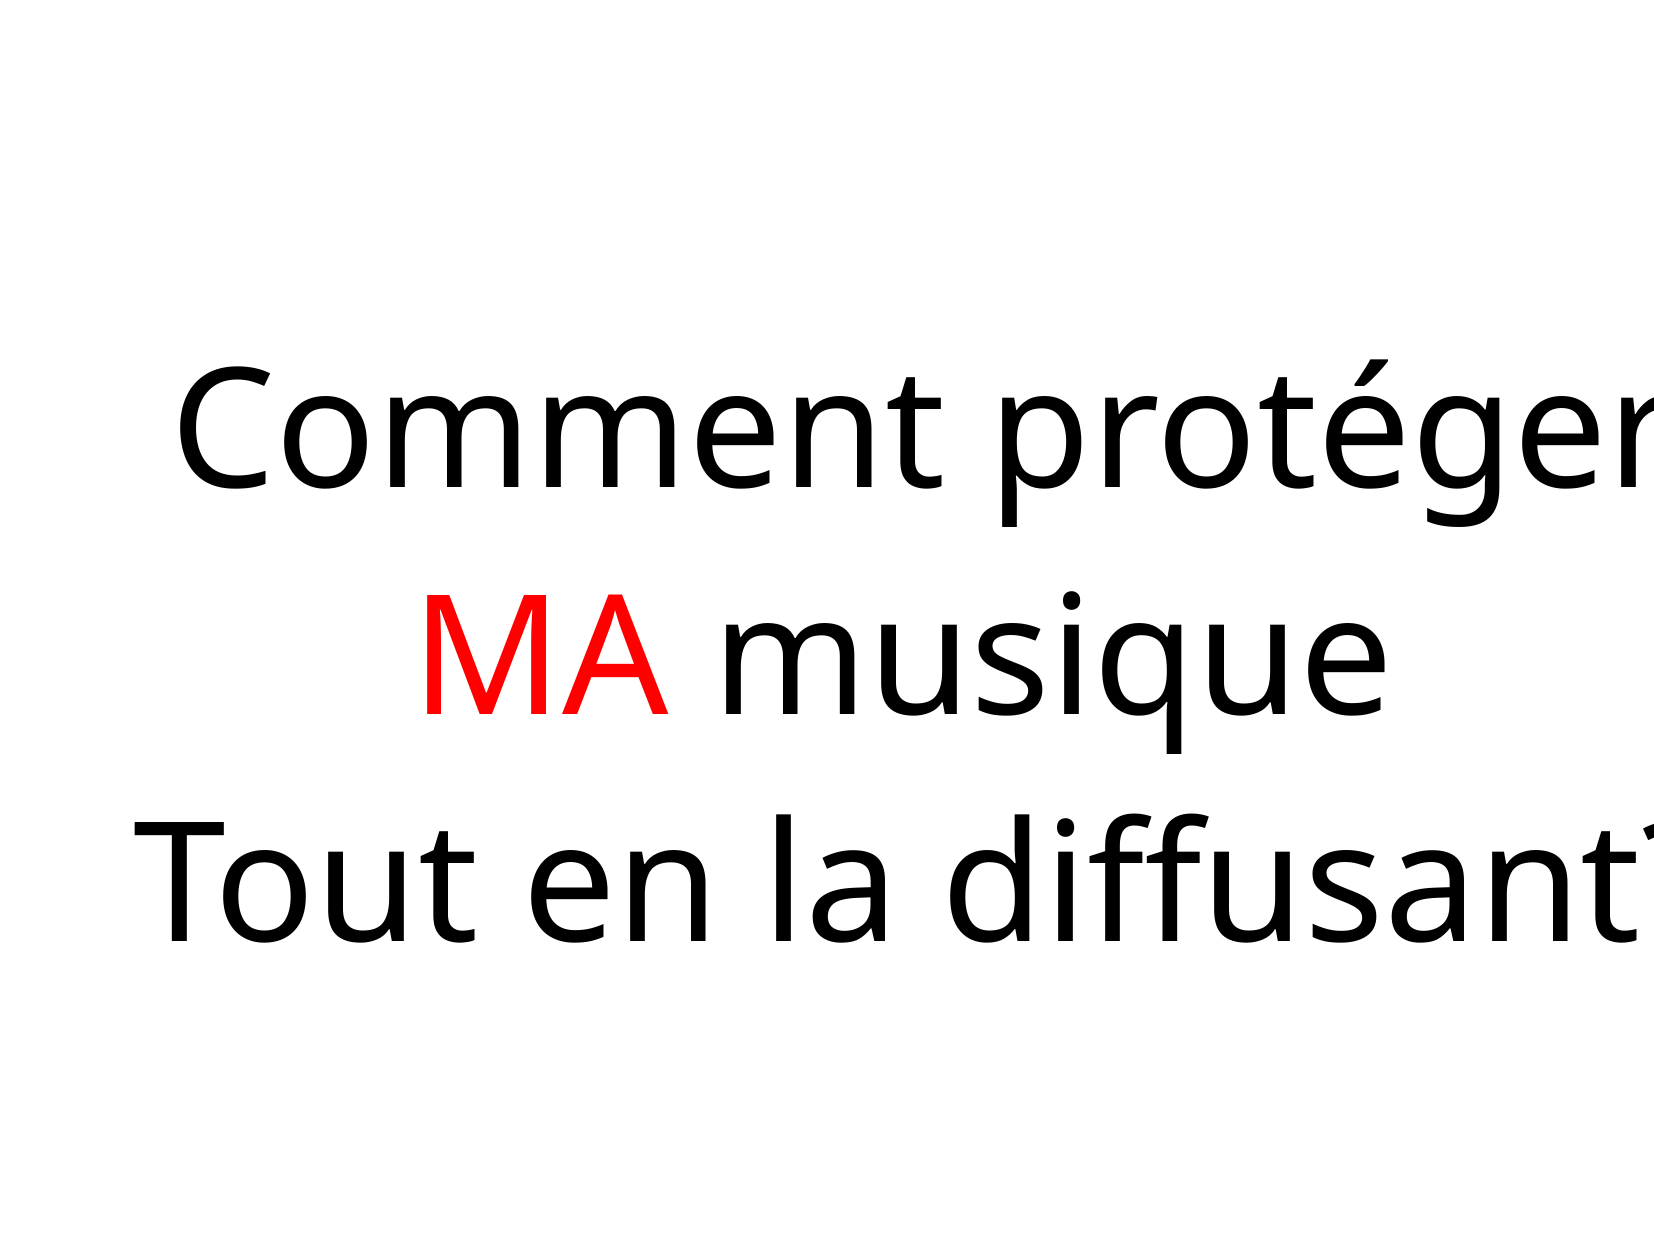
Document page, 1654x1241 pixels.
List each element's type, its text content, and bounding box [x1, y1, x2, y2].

text_box Comment protéger MA musique Tout en la diffusant? [119, 302, 1535, 938]
